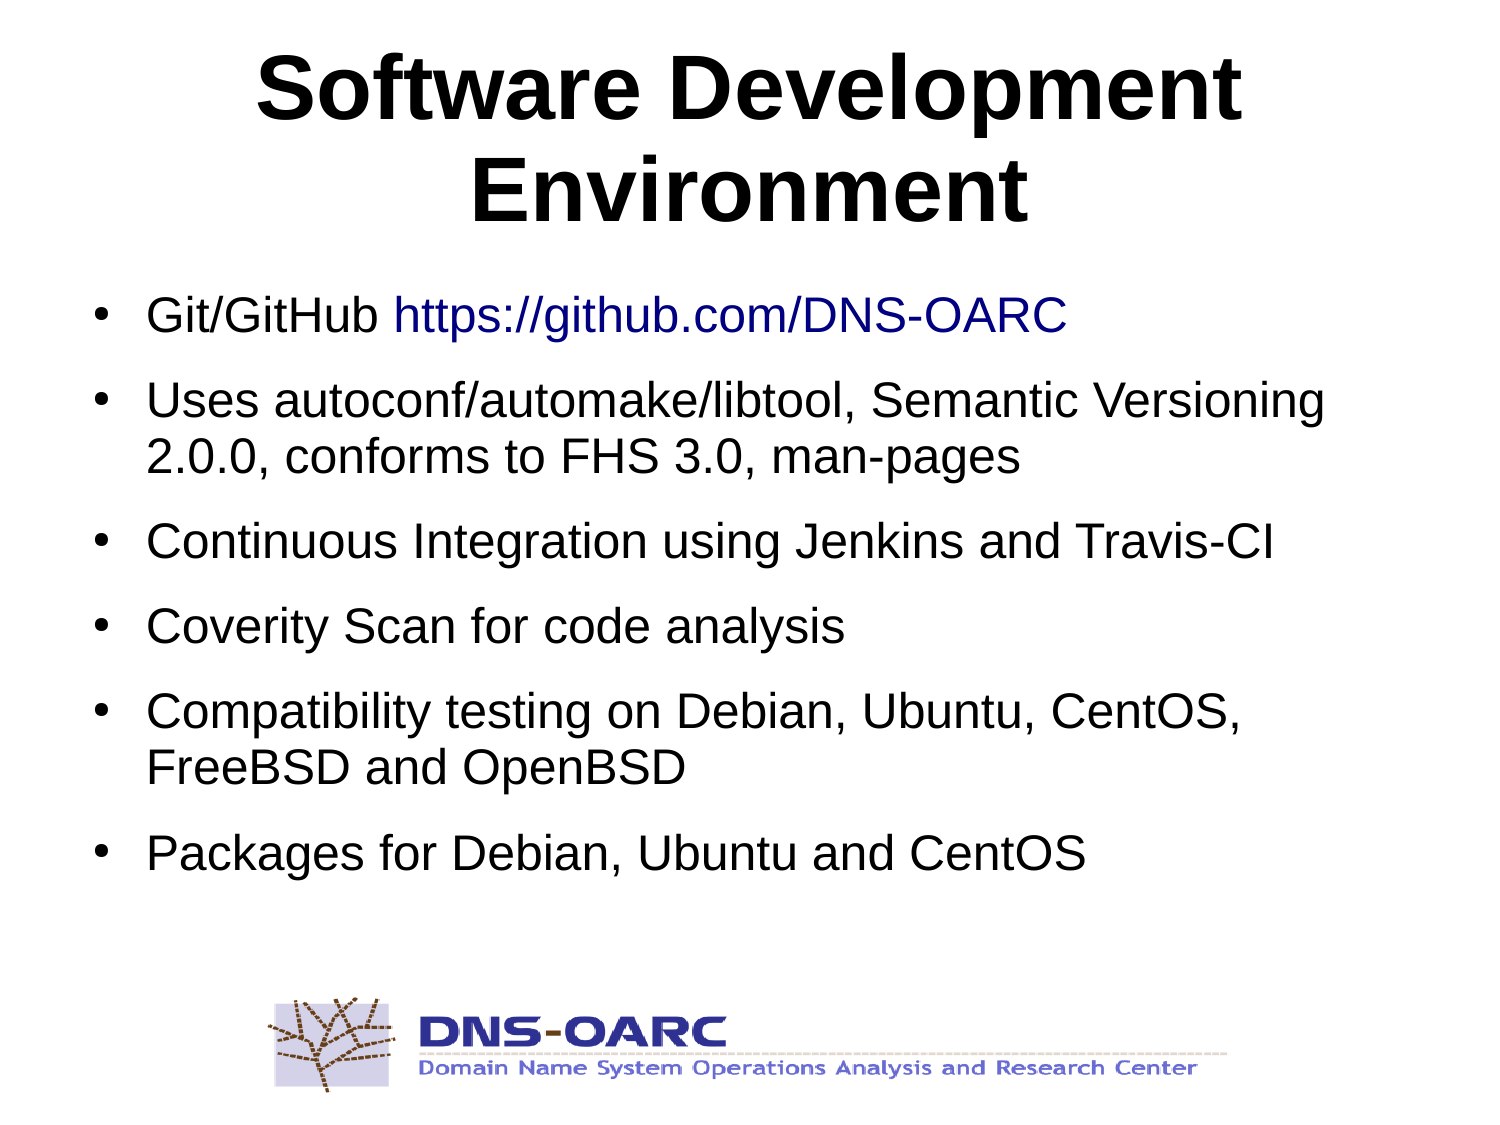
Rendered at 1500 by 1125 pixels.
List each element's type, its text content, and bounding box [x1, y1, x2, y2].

title Software Development Environment [75, 36, 1425, 242]
picture [214, 991, 1259, 1099]
list Git/GitHub https://github.com/DNS-OARC Uses autoconf/automake/libtool, Semantic Versioning 2.0.0, conforms to FHS 3.0, man-pages Continuous Integration using Jenkins and Travis-CI Coverity Scan for code analysis Compatibility testing on Debian, Ubuntu, CentOS, FreeBSD and OpenBSD Packages for Debian, Ubuntu and CentOS [75, 286, 1425, 940]
